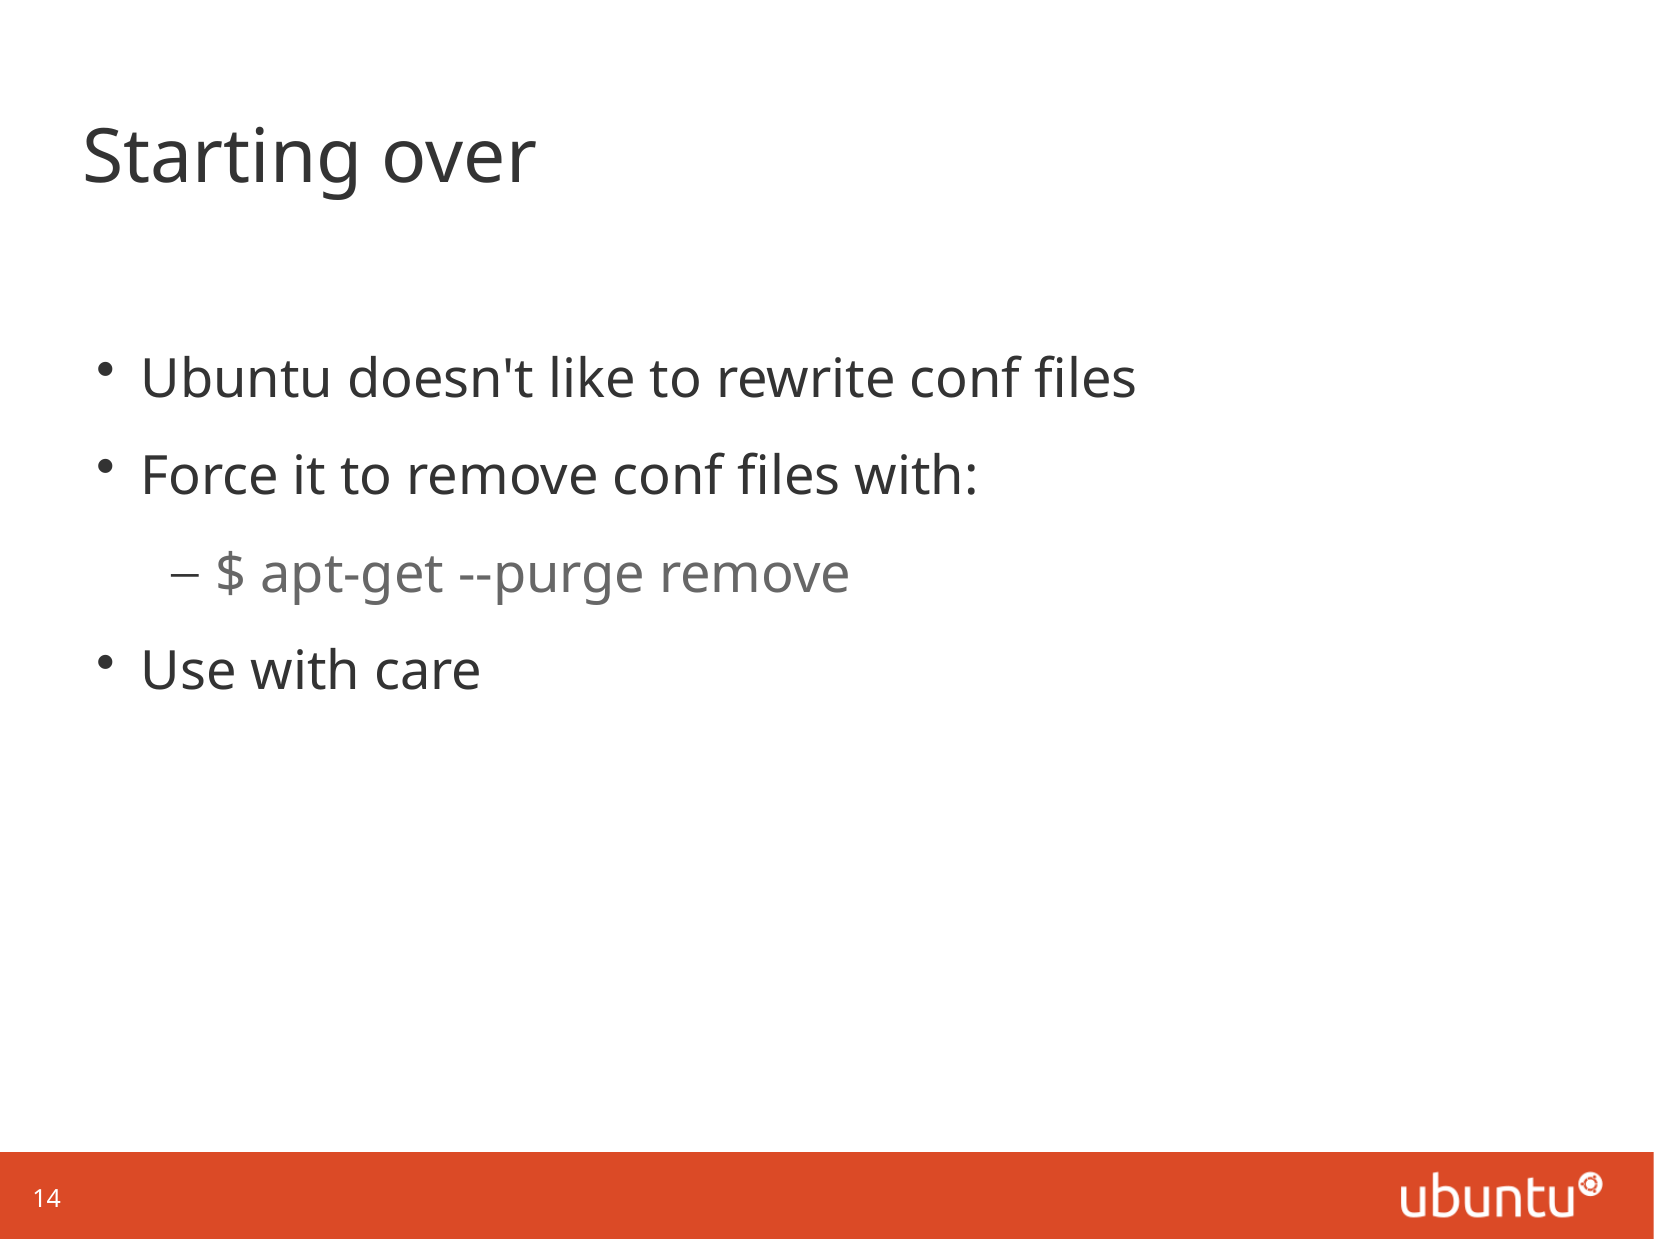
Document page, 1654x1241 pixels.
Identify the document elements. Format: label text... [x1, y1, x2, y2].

picture [0, 1152, 1654, 1239]
list Ubuntu doesn't like to rewrite conf files Force it to remove conf files with: $ apt-get --purge remove Use with care [87, 301, 1579, 1121]
title Starting over [82, 56, 1571, 249]
